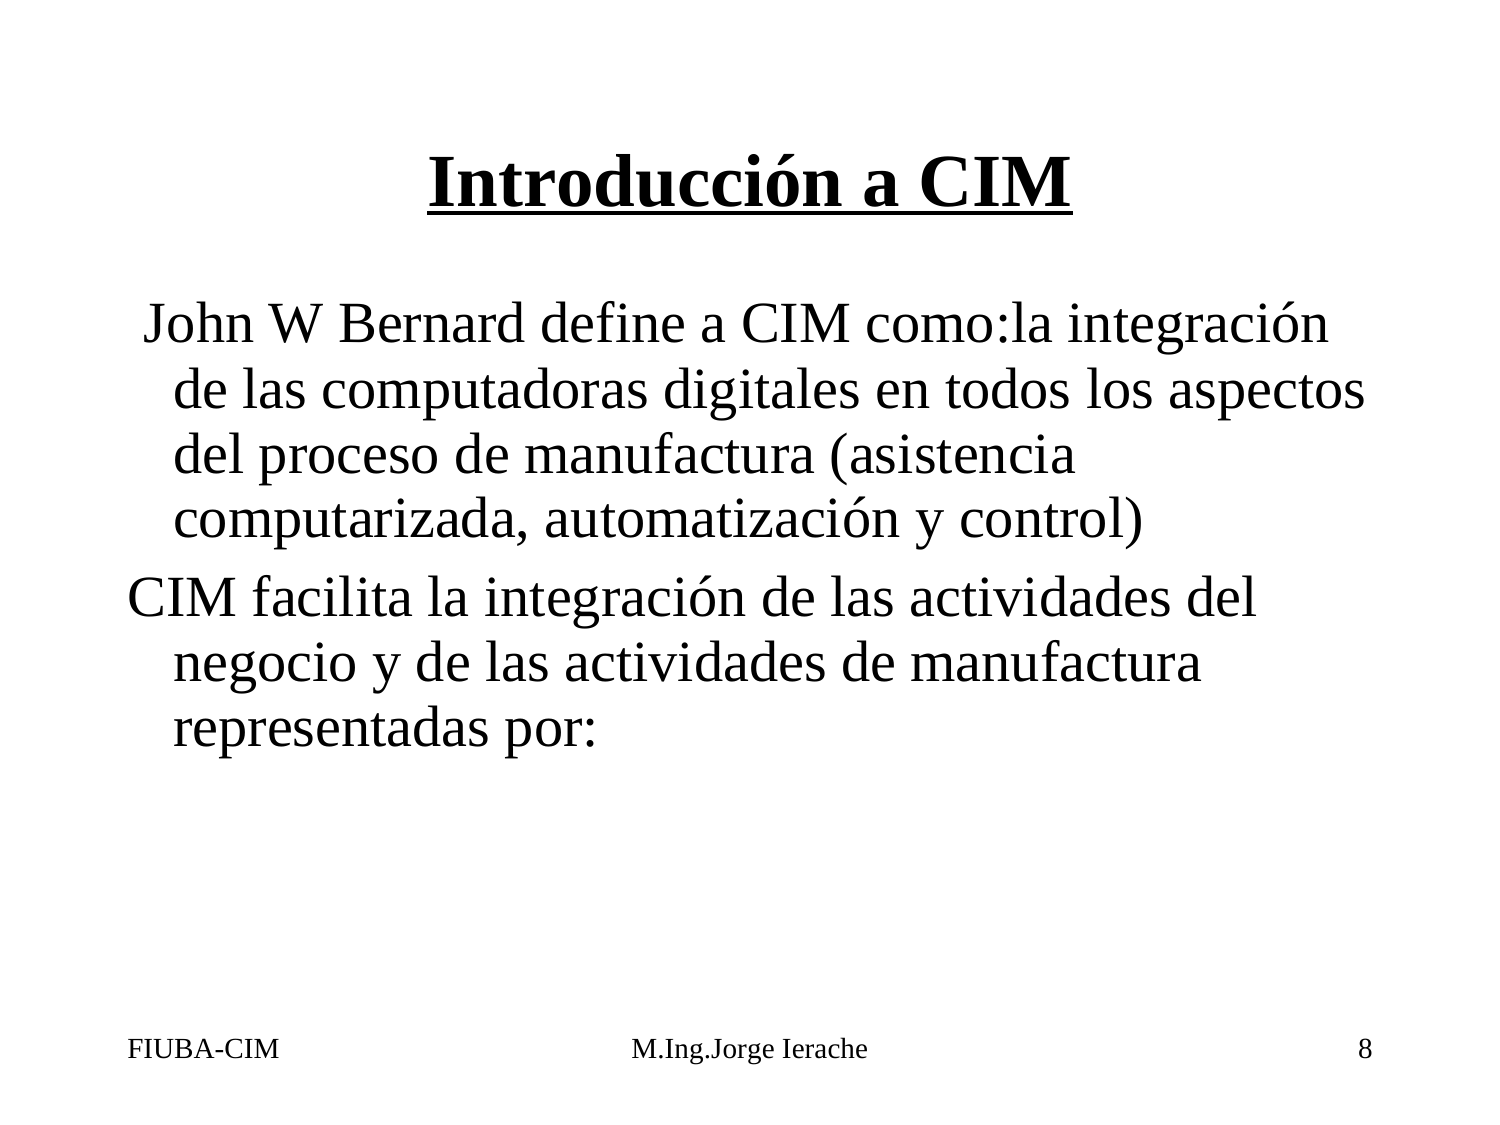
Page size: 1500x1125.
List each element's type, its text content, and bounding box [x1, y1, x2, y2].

title Introducción a CIM [112, 99, 1388, 263]
list John W Bernard define a CIM como:la integración de las computadoras digitales en todos los aspectos del proceso de manufactura (asistencia computarizada, automatización y control) CIM facilita la integración de las actividades del negocio y de las actividades de manufactura representadas por: [112, 275, 1413, 926]
